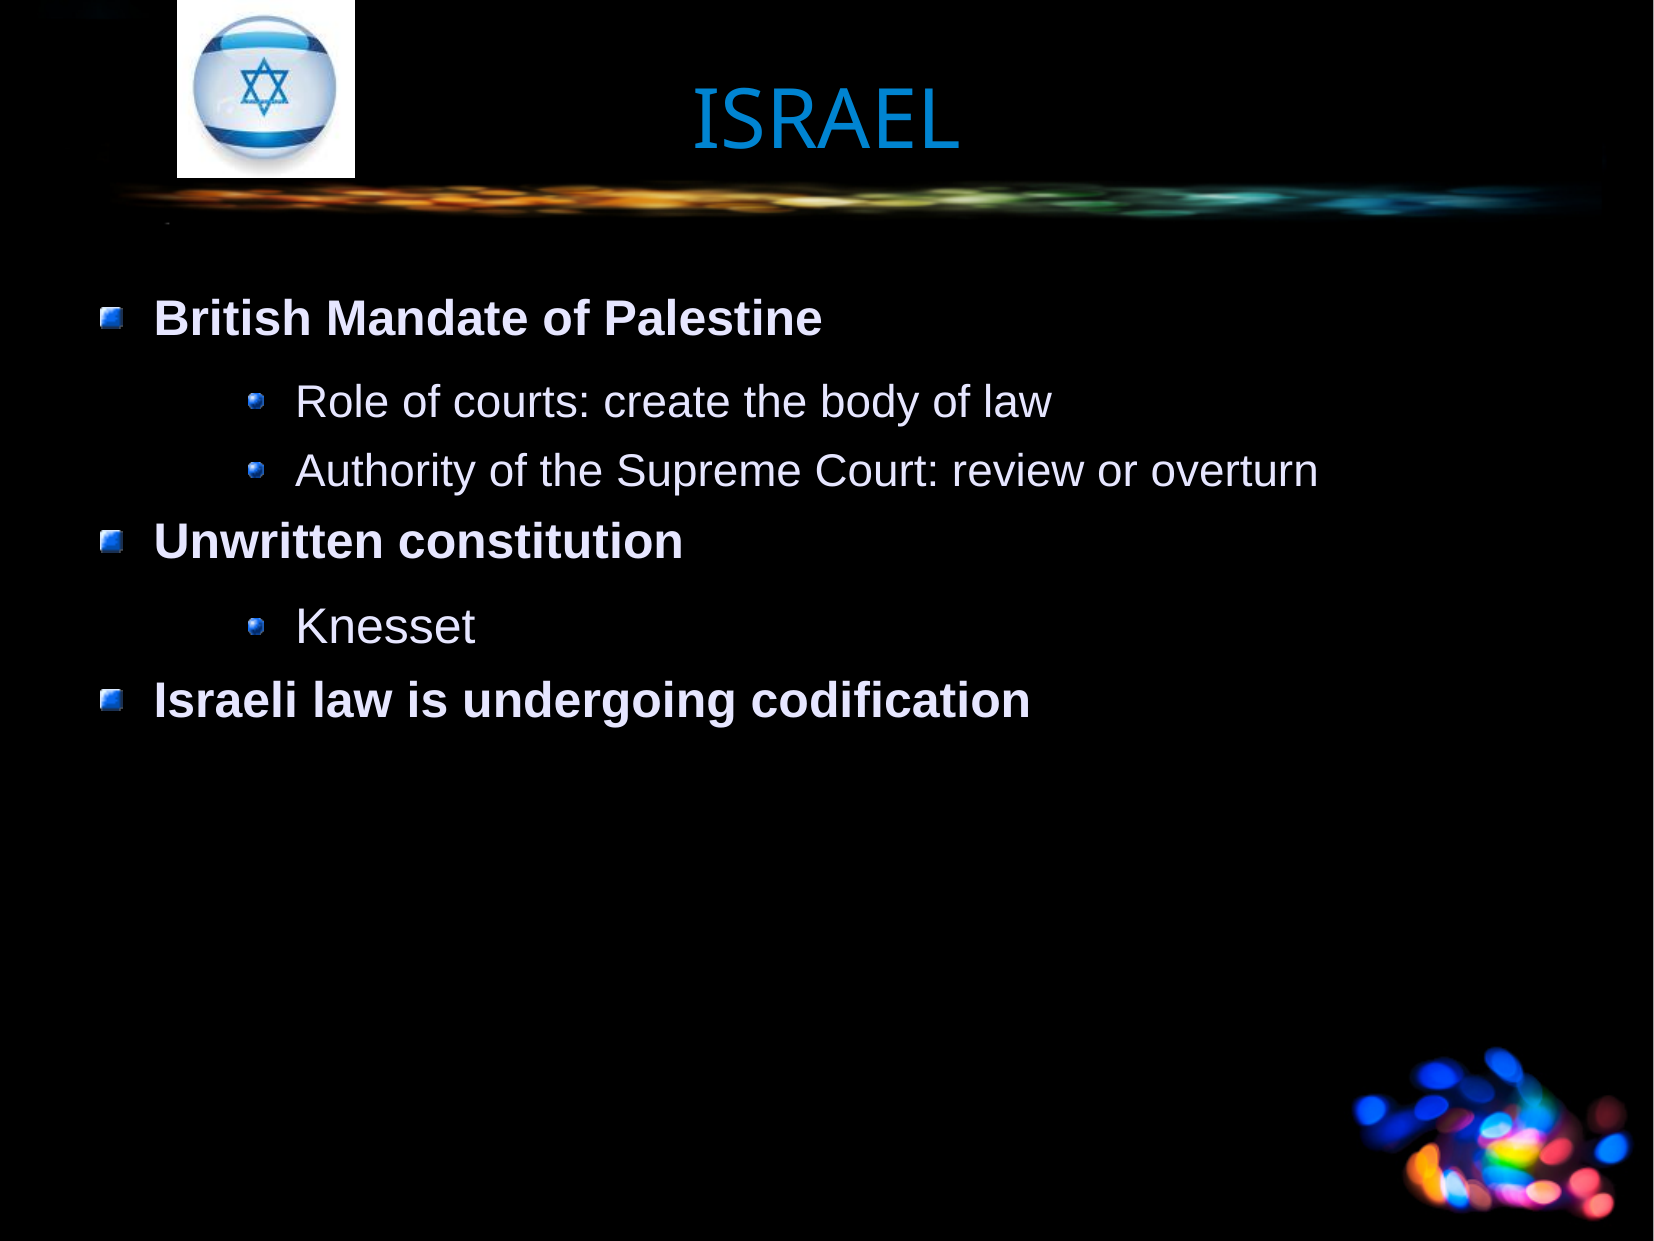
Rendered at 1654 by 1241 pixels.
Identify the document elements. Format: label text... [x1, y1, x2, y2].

title ISRAEL [82, 12, 1571, 220]
picture [0, 0, 1654, 1241]
list British Mandate of Palestine Role of courts: create the body of law Authority of the Supreme Court: review or overturn Unwritten constitution Knesset Israeli law is undergoing codification [82, 290, 1625, 1094]
